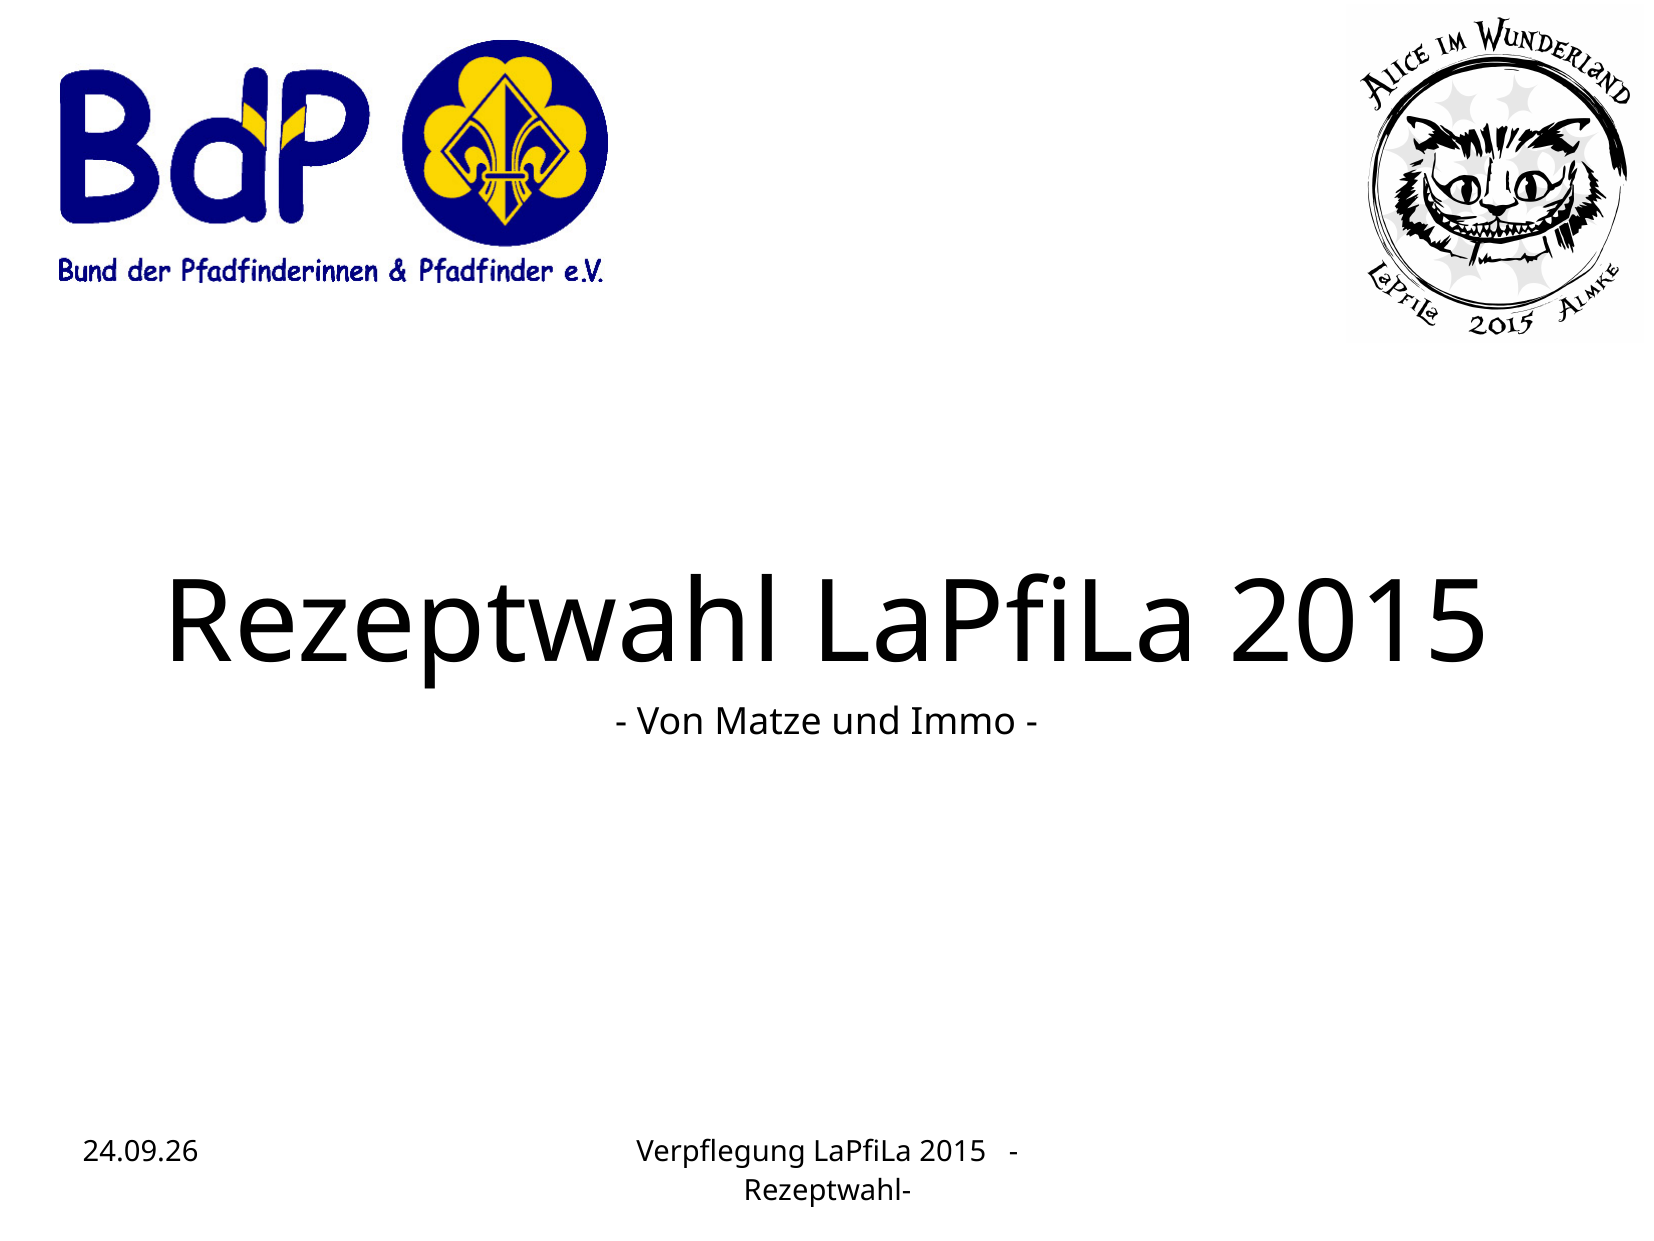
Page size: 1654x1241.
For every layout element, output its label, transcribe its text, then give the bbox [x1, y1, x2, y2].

subtitle Rezeptwahl LaPfiLa 2015 - Von Matze und Immo - [82, 232, 1571, 1052]
picture [59, 39, 609, 284]
picture [1346, 4, 1644, 343]
